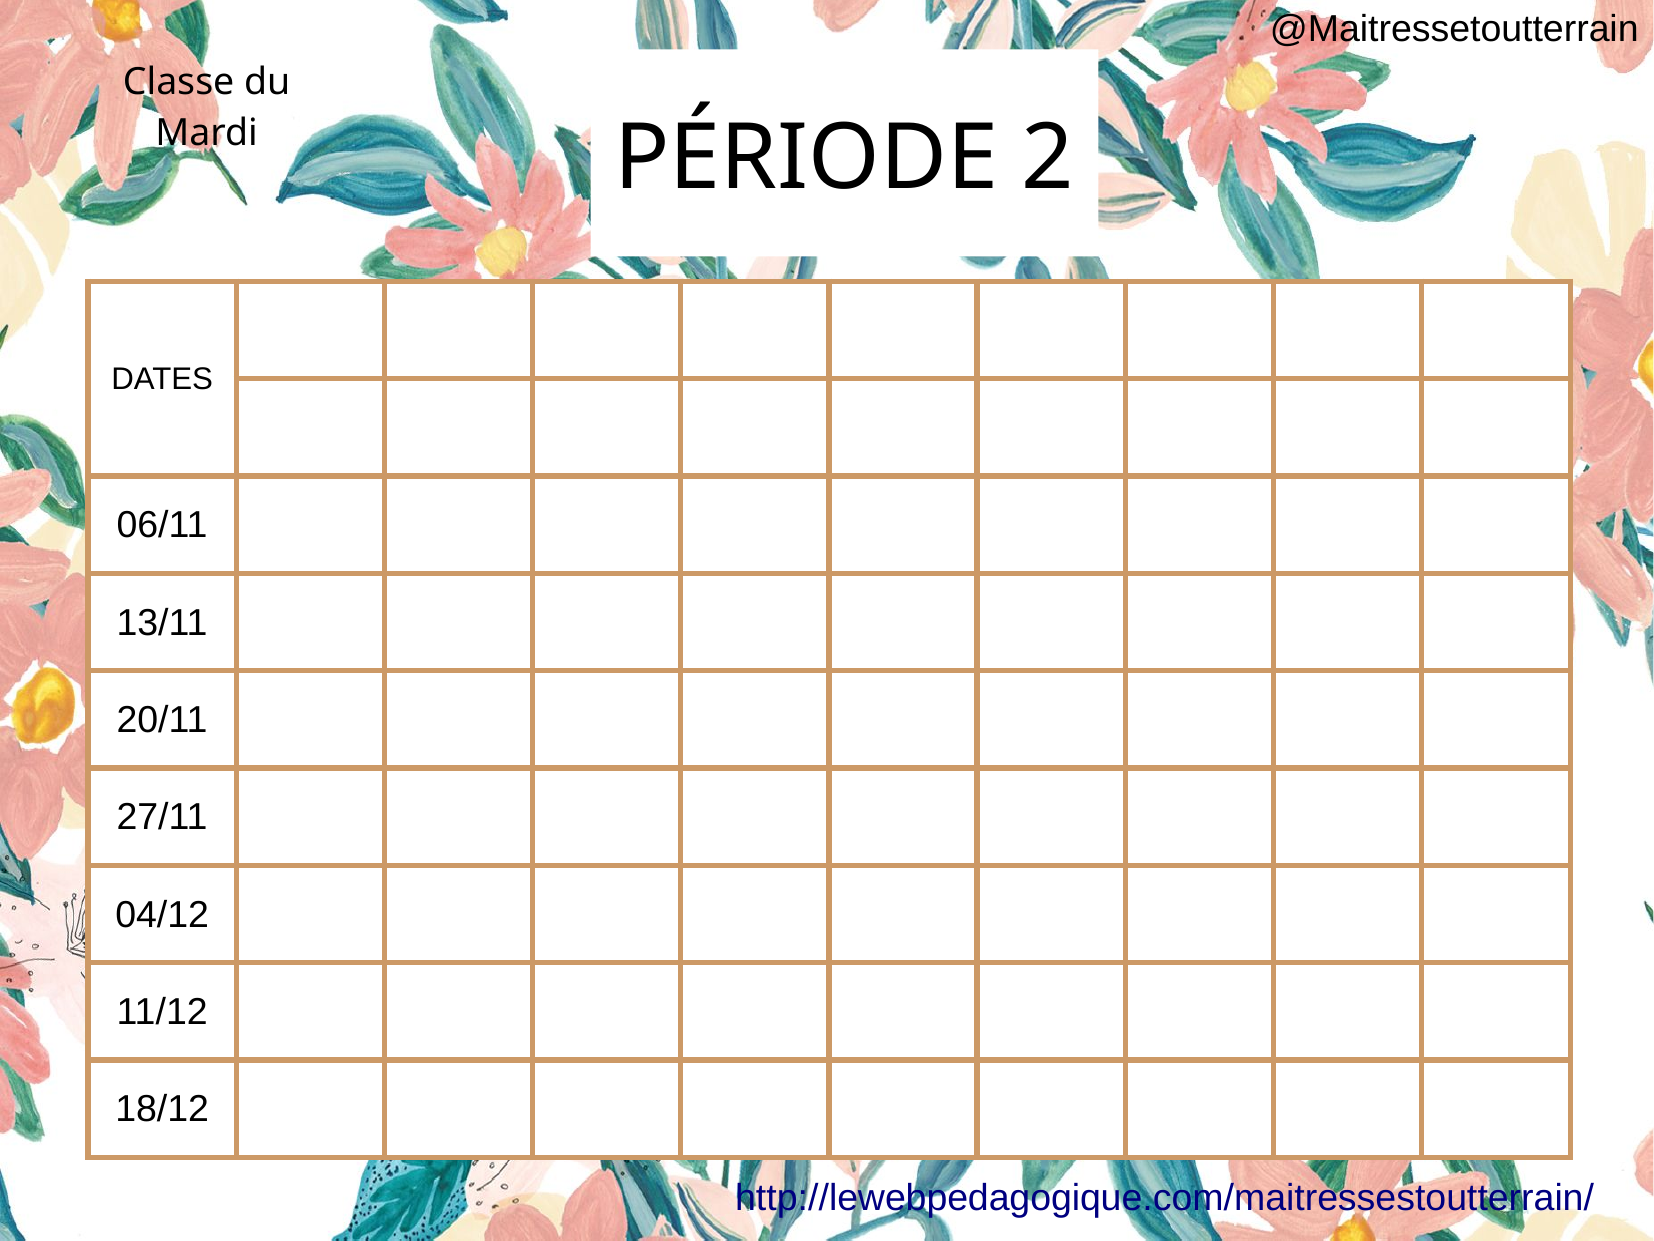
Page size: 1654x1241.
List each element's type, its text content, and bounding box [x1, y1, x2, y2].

picture [0, 0, 1654, 1241]
table_cell [980, 868, 1123, 960]
table_cell [832, 1063, 974, 1155]
table_header [683, 284, 826, 376]
table_cell [239, 576, 382, 668]
table_header [239, 284, 382, 376]
table_cell [387, 576, 530, 668]
table_cell [1424, 771, 1568, 863]
table_cell [1424, 479, 1568, 571]
table_cell [239, 965, 382, 1057]
table_cell [1276, 868, 1419, 960]
table_header [1276, 284, 1419, 376]
table_cell [387, 381, 530, 473]
table_cell [980, 965, 1123, 1057]
table_cell [980, 479, 1123, 571]
table_cell [387, 868, 530, 960]
table_cell [1424, 868, 1568, 960]
table_cell [239, 381, 382, 473]
table_cell [535, 1063, 678, 1155]
table_cell [1276, 381, 1419, 473]
table_cell [1424, 576, 1568, 668]
table_cell [239, 1063, 382, 1155]
table_cell [1128, 673, 1271, 765]
table_cell [1424, 1063, 1568, 1155]
table_cell [1276, 1063, 1419, 1155]
table_cell [535, 965, 678, 1057]
table_cell [832, 381, 974, 473]
table_cell [1128, 868, 1271, 960]
table_cell 13/11 [91, 576, 234, 668]
table_cell [535, 576, 678, 668]
table_cell [1128, 771, 1271, 863]
table_cell [683, 673, 826, 765]
table_header DATES [91, 284, 234, 473]
table_cell [832, 576, 974, 668]
table_cell [832, 673, 974, 765]
table_cell [980, 576, 1123, 668]
table_cell 27/11 [91, 771, 234, 863]
table_cell [832, 771, 974, 863]
table_cell [535, 771, 678, 863]
table_cell [832, 965, 974, 1057]
table_cell [683, 1063, 826, 1155]
table_cell [535, 479, 678, 571]
table_cell [387, 1063, 530, 1155]
table_cell [683, 381, 826, 473]
table_cell [239, 673, 382, 765]
table_cell 20/11 [91, 673, 234, 765]
table_header [535, 284, 678, 376]
table_cell [683, 965, 826, 1057]
table_cell 04/12 [91, 868, 234, 960]
table_cell [1128, 479, 1271, 571]
table_cell [239, 868, 382, 960]
text_box Classe du Mardi [59, 47, 355, 157]
table_cell [1128, 576, 1271, 668]
table_cell [1276, 771, 1419, 863]
table_cell [683, 771, 826, 863]
table_cell [1128, 1063, 1271, 1155]
table_header [980, 284, 1123, 376]
table_cell [1128, 381, 1271, 473]
table_header [387, 284, 530, 376]
title PÉRIODE 2 [590, 49, 1099, 257]
table_cell [832, 479, 974, 571]
table_header [1424, 284, 1568, 376]
table_cell [683, 868, 826, 960]
table_cell [387, 673, 530, 765]
table_cell [1276, 576, 1419, 668]
table_cell [387, 965, 530, 1057]
table_cell [1276, 965, 1419, 1057]
table_cell 06/11 [91, 479, 234, 571]
table_cell [239, 771, 382, 863]
table_cell [1424, 965, 1568, 1057]
table_cell [980, 771, 1123, 863]
table_cell [387, 479, 530, 571]
table_cell [1276, 673, 1419, 765]
table_cell 11/12 [91, 965, 234, 1057]
text_box @Maitressetoutterrain [1181, 0, 1654, 57]
table_cell [980, 1063, 1123, 1155]
table_cell 18/12 [91, 1063, 234, 1155]
table_cell [1276, 479, 1419, 571]
table_cell [683, 479, 826, 571]
table_cell [239, 479, 382, 571]
text_box http://lewebpedagogique.com/maitressestoutterrain/ [720, 1169, 1630, 1241]
table_cell [683, 576, 826, 668]
table_cell [980, 673, 1123, 765]
table_cell [1128, 965, 1271, 1057]
table_cell [1424, 673, 1568, 765]
table_cell [535, 381, 678, 473]
table_header [832, 284, 974, 376]
table_cell [535, 673, 678, 765]
table_cell [1424, 381, 1568, 473]
table_cell [535, 868, 678, 960]
table_cell [387, 771, 530, 863]
table_header [1128, 284, 1271, 376]
table_cell [980, 381, 1123, 473]
table_cell [832, 868, 974, 960]
